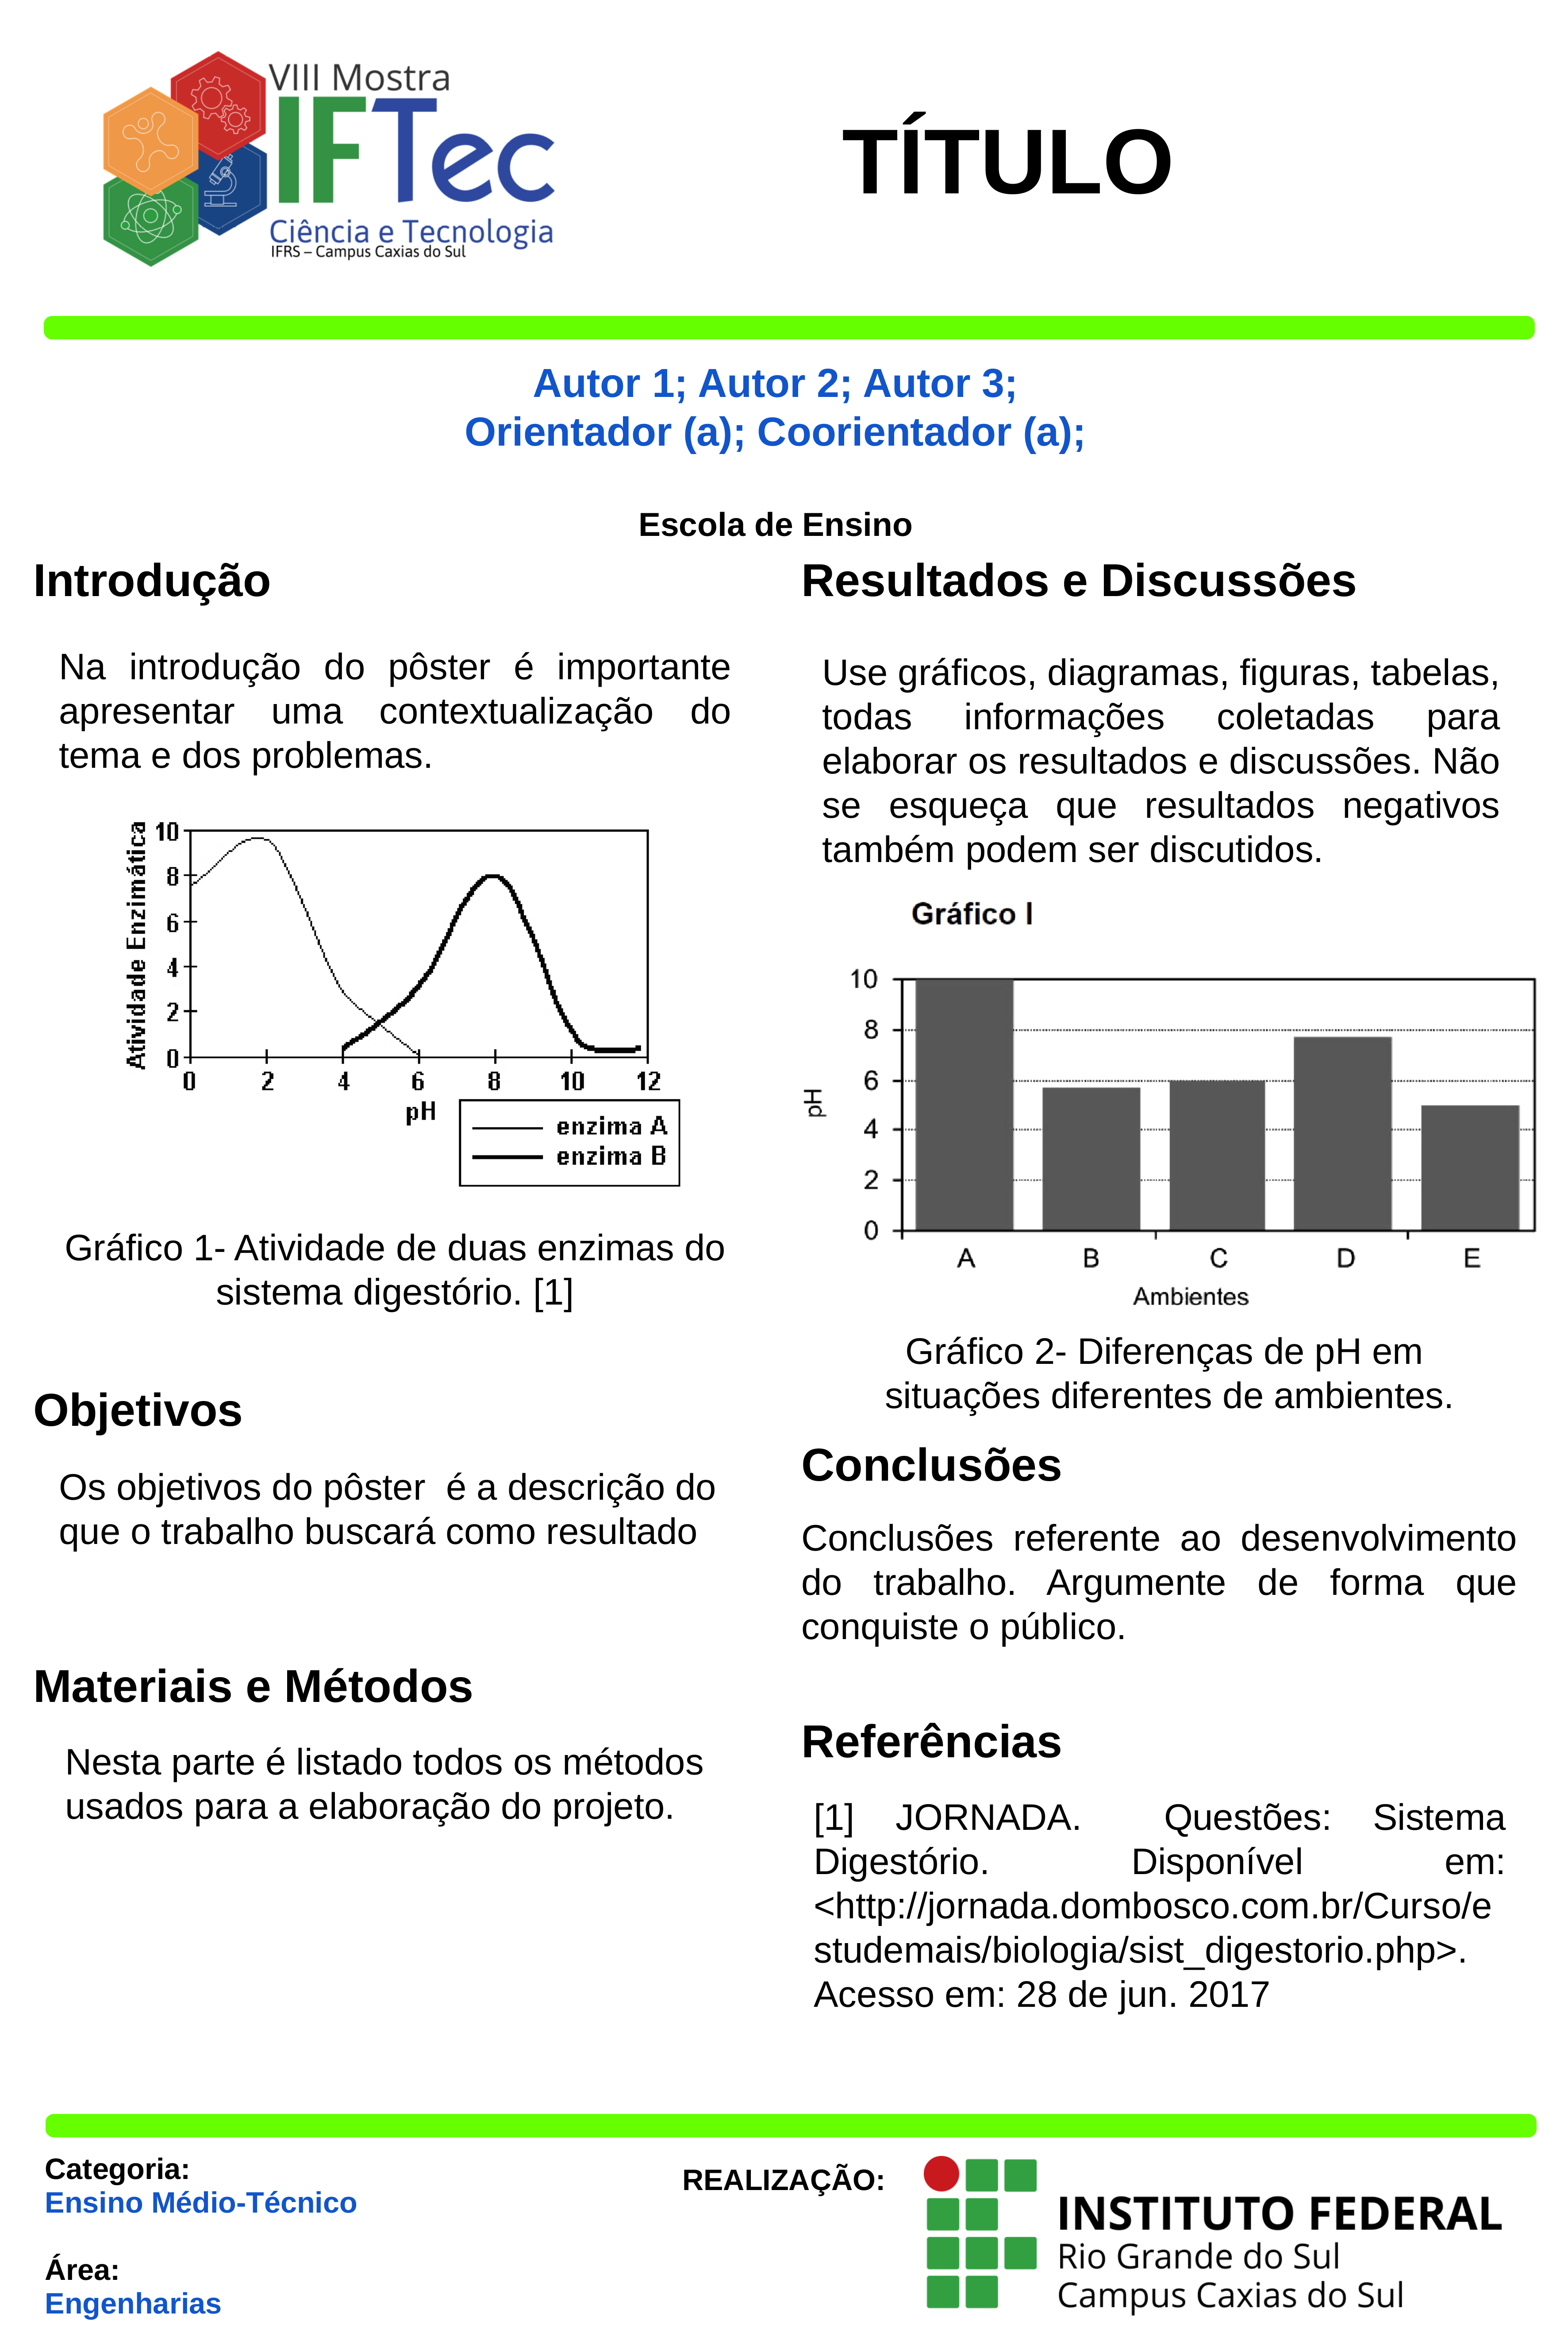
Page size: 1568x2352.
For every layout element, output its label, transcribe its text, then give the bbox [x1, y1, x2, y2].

picture [924, 2156, 1502, 2316]
picture [111, 809, 692, 1200]
picture [89, 48, 561, 274]
text_box Os objetivos do pôster é a descrição do que o trabalho buscará como resultado [52, 1456, 738, 1584]
text_box Resultados e Discussões Conclusões Referências [795, 543, 1545, 890]
text_box Categoria: Ensino Médio-Técnico Área: Engenharias [38, 2149, 645, 2316]
text_box TÍTULO [449, 40, 1568, 273]
text_box Gráfico 2- Diferenças de pH em situações diferentes de ambientes. [824, 1320, 1515, 1409]
text_box Resultados e Discussões Conclusões Referências [795, 1318, 1545, 2047]
text_box Introdução Objetivos Materiais e Métodos [27, 543, 776, 2058]
text_box Na introdução do pôster é importante apresentar uma contextualização do tema e dos problemas. [52, 636, 738, 803]
text_box Nesta parte é listado todos os métodos usados para a elaboração do projeto. [58, 1731, 745, 1859]
text_box Use gráficos, diagramas, figuras, tabelas, todas informações coletadas para elaborar os resultados e discussões. Não se esqueça que resultados negativos também podem ser discutidos. [815, 641, 1507, 890]
text_box Autor 1; Autor 2; Autor 3; Orientador (a); Coorientador (a); Escola de Ensino [78, 354, 1474, 535]
picture [795, 890, 1545, 1318]
text_box Gráfico 1- Atividade de duas enzimas do sistema digestório. [1] [50, 1216, 741, 1306]
text_box Conclusões referente ao desenvolvimento do trabalho. Argumente de forma que conquiste o público. [795, 1507, 1524, 1653]
text_box [1] JORNADA. Questões: Sistema Digestório. Disponível em: <http://jornada.dombosco.com.br/Curso/estudemais/biologia/sist_digestorio.php>. Acesso em: 28 de jun. 2017 [807, 1786, 1513, 1967]
text_box REALIZAÇÃO: [642, 2137, 926, 2224]
